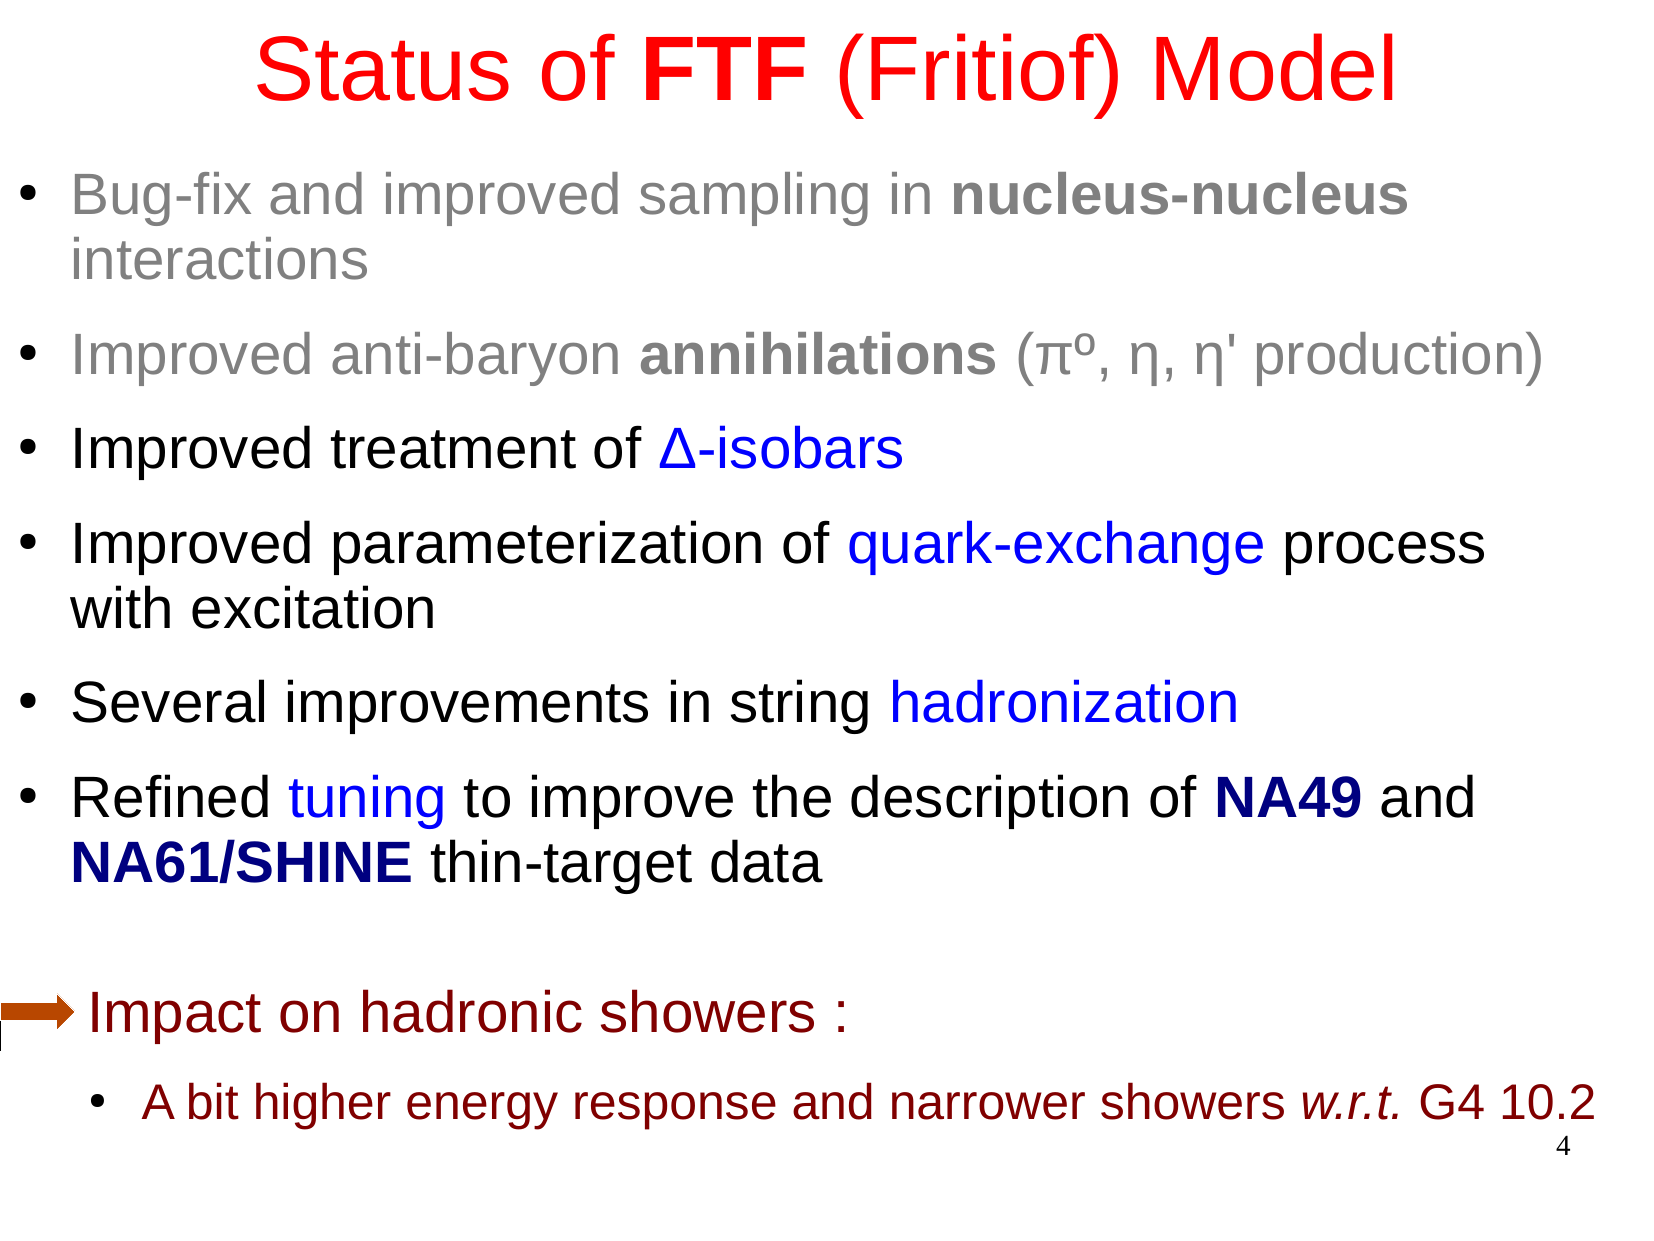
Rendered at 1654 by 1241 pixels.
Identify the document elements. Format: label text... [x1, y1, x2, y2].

text_box [0, 992, 76, 1051]
list Bug-fix and improved sampling in nucleus-nucleus interactions Improved anti-baryon annihilations (πº, η, η' production) Improved treatment of Δ-isobars Improved parameterization of quark-exchange process with excitation Several improvements in string hadronization Refined tuning to improve the description of NA49 and NA61/SHINE thin-target data Impact on hadronic showers : A bit higher energy response and narrower showers w.r.t. G4 10.2 [0, 161, 1654, 1213]
title Status of FTF (Fritiof) Model [0, 8, 1654, 129]
